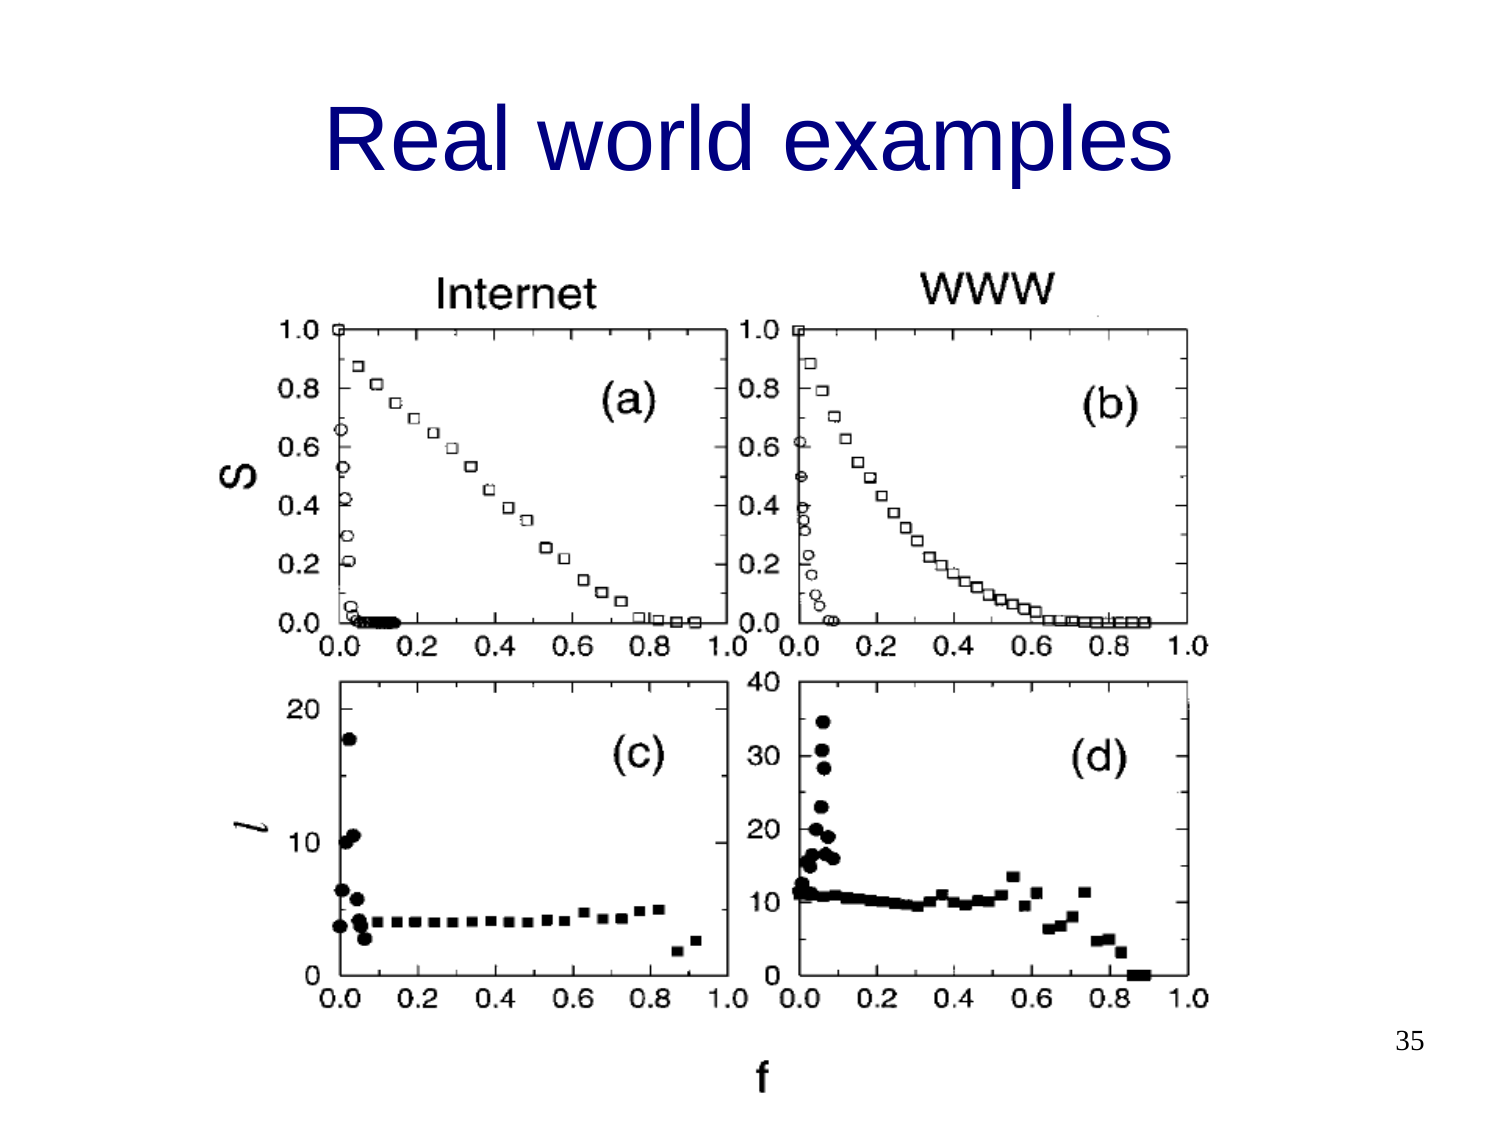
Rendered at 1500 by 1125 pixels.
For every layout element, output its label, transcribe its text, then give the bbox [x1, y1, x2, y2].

title Real world examples [74, 44, 1425, 233]
picture [212, 262, 1232, 1101]
